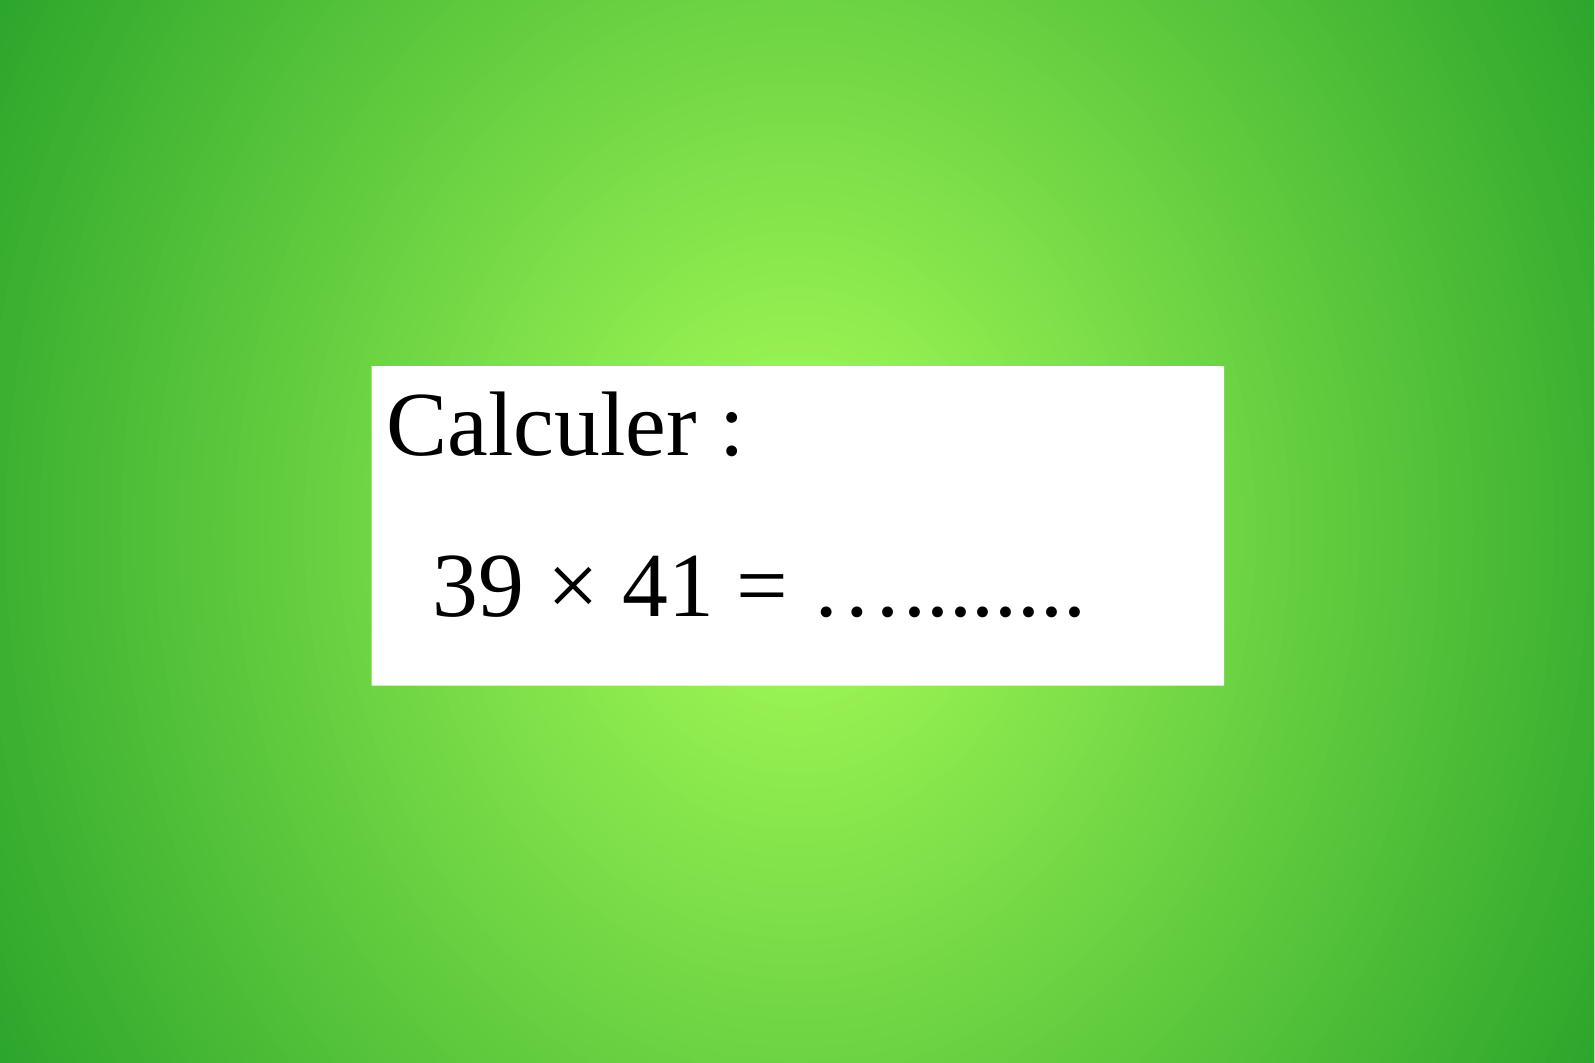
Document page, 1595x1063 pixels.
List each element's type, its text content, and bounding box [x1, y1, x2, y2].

picture [0, 0, 1595, 1063]
text_box Calculer : 39 × 41 = …........ [371, 366, 1225, 686]
